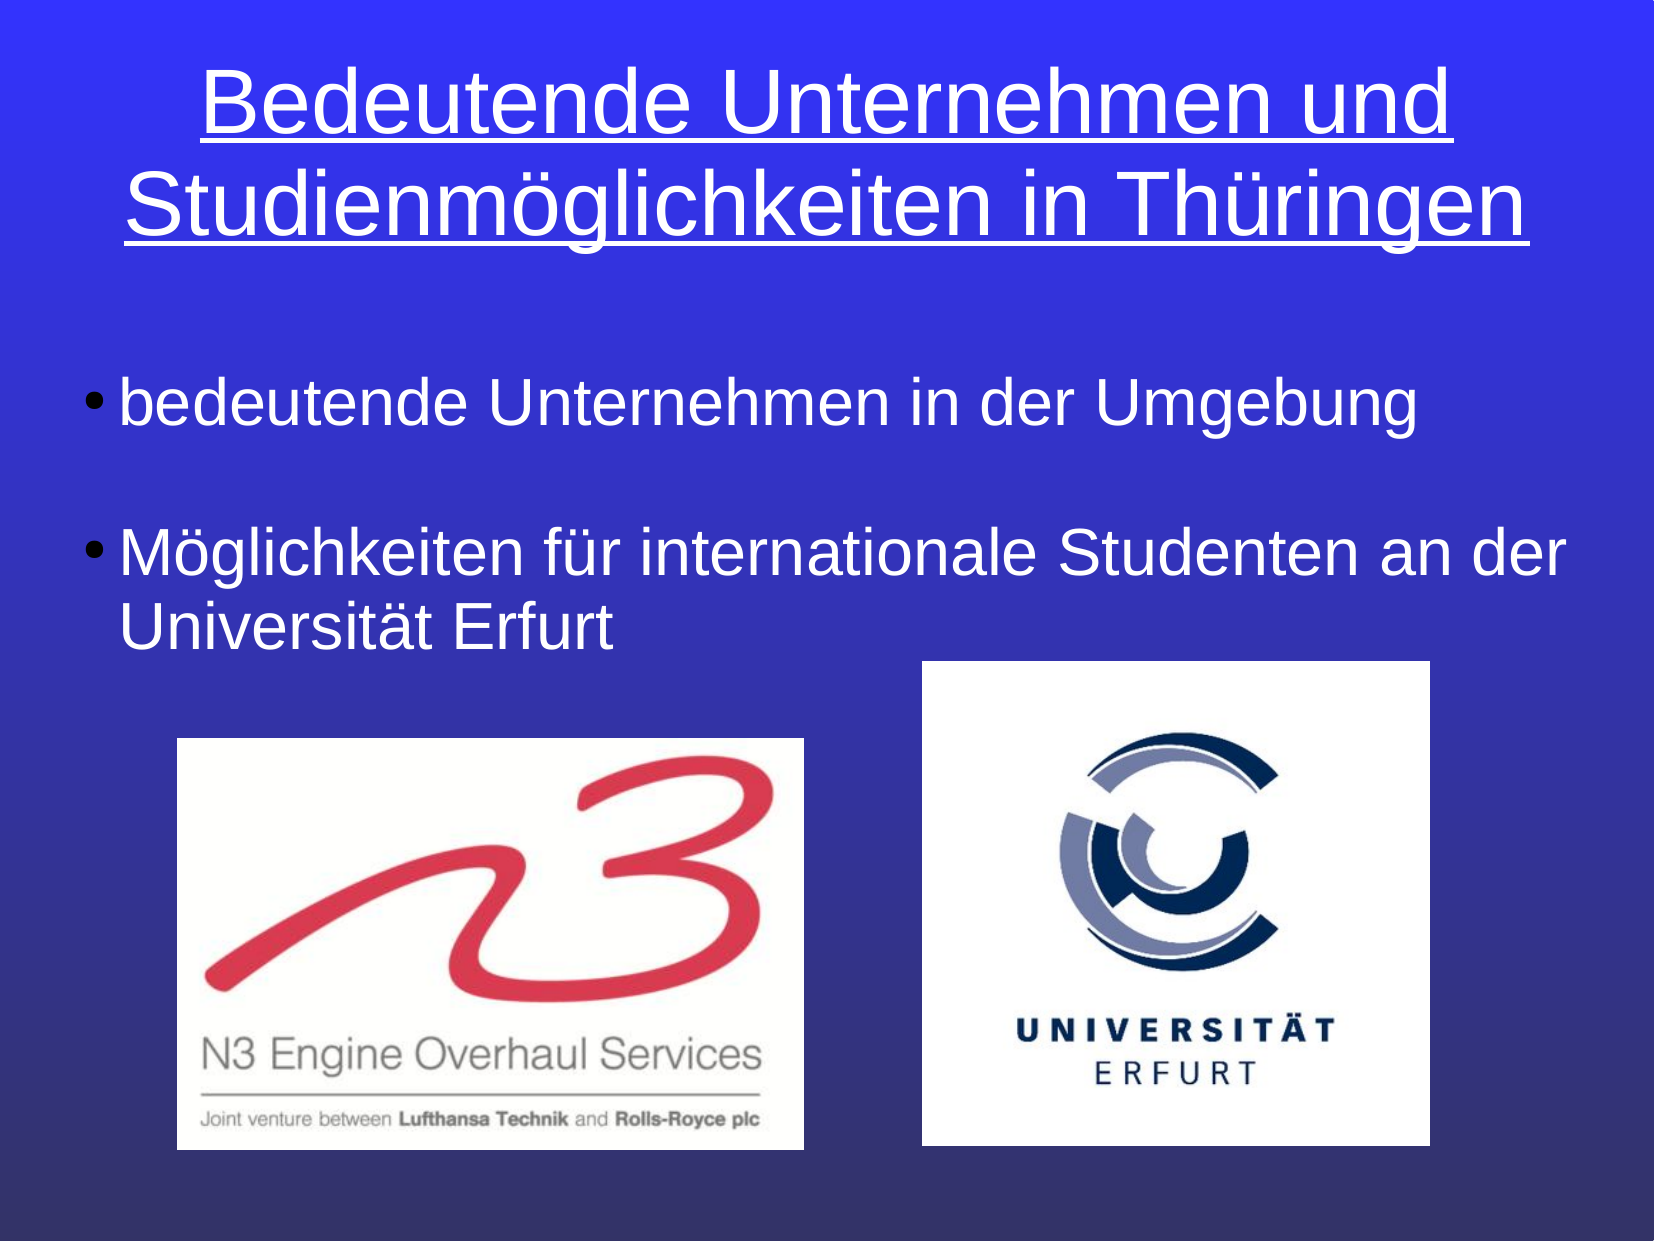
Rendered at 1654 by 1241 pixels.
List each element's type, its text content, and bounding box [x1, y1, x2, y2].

picture [922, 661, 1430, 1146]
picture [177, 738, 804, 1150]
title Bedeutende Unternehmen und Studienmöglichkeiten in Thüringen [82, 49, 1571, 257]
subtitle bedeutende Unternehmen in der Umgebung Möglichkeiten für internationale Studenten an der Universität Erfurt [82, 290, 1571, 1109]
